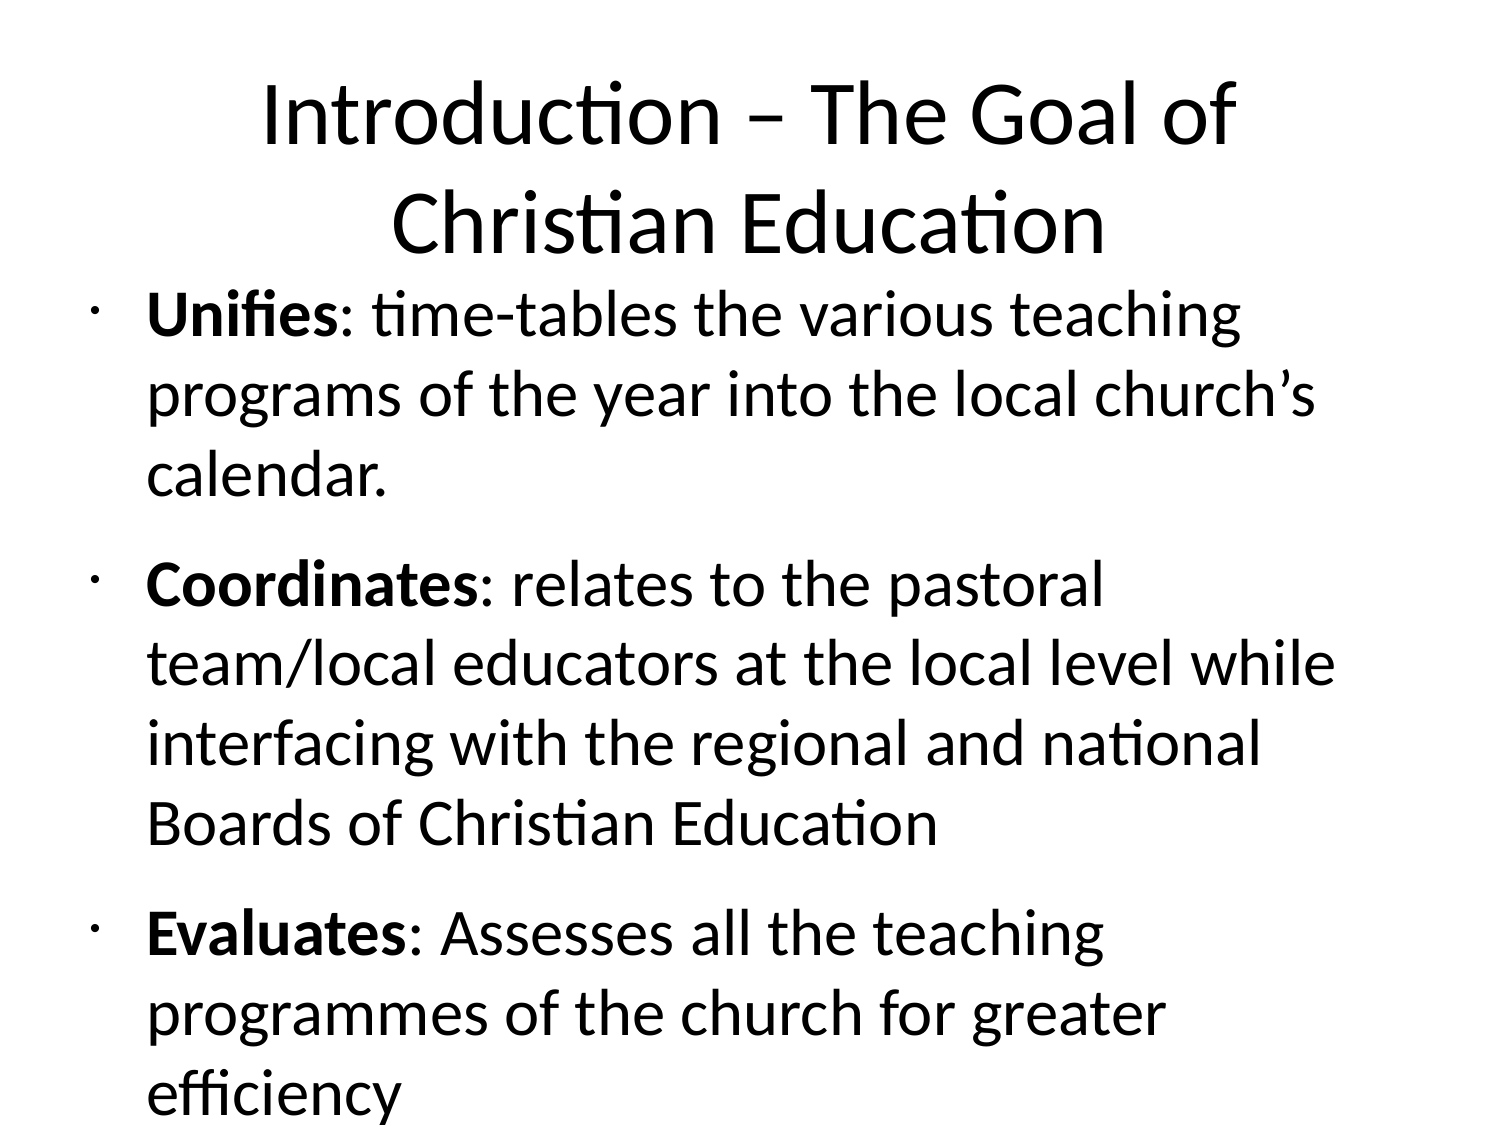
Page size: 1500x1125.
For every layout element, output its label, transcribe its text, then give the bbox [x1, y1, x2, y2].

title Introduction – The Goal of Christian Education [75, 45, 1425, 233]
list Unifies: time-tables the various teaching programs of the year into the local church’s calendar. Coordinates: relates to the pastoral team/local educators at the local level while interfacing with the regional and national Boards of Christian Education Evaluates: Assesses all the teaching programmes of the church for greater efficiency Initiates: Recommends and develops new programmes to improve the effectiveness of the local church in ministering to the needs of its members [75, 262, 1425, 1088]
